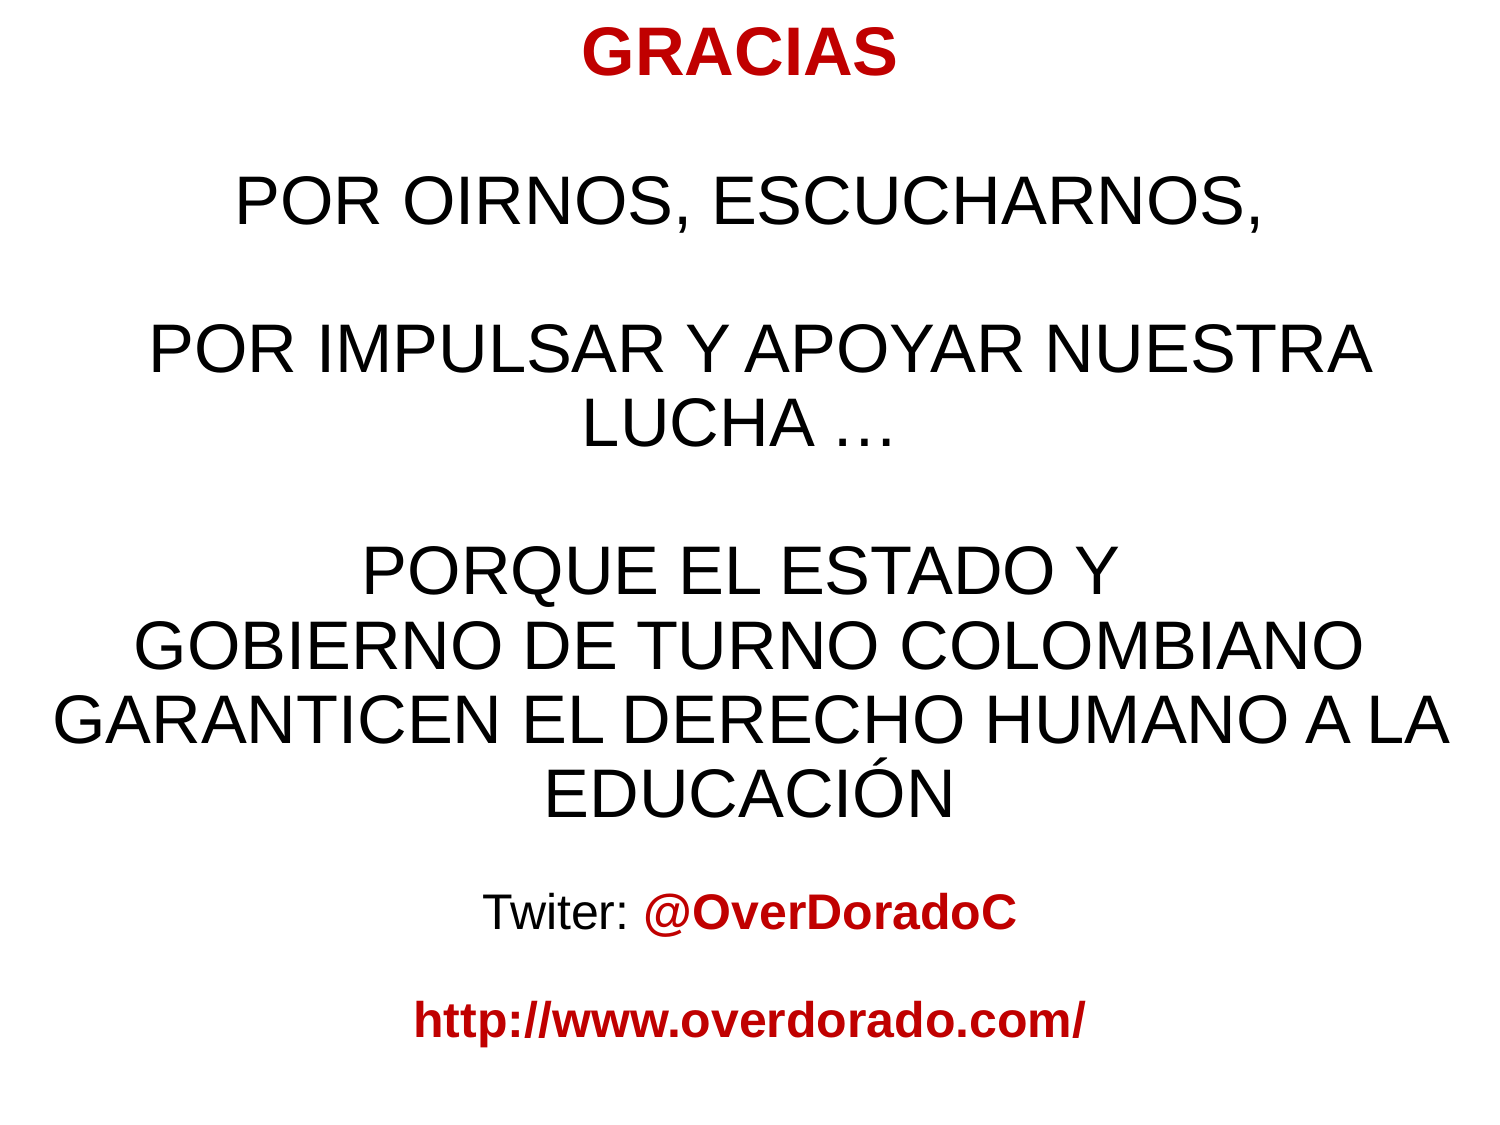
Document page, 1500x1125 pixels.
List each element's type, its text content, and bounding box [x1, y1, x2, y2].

title GRACIAS POR OIRNOS, ESCUCHARNOS, POR IMPULSAR Y APOYAR NUESTRA LUCHA … PORQUE EL ESTADO Y GOBIERNO DE TURNO COLOMBIANO GARANTICEN EL DERECHO HUMANO A LA EDUCACIÓN Twiter: @OverDoradoC http://www.overdorado.com/ [0, 0, 1500, 1125]
